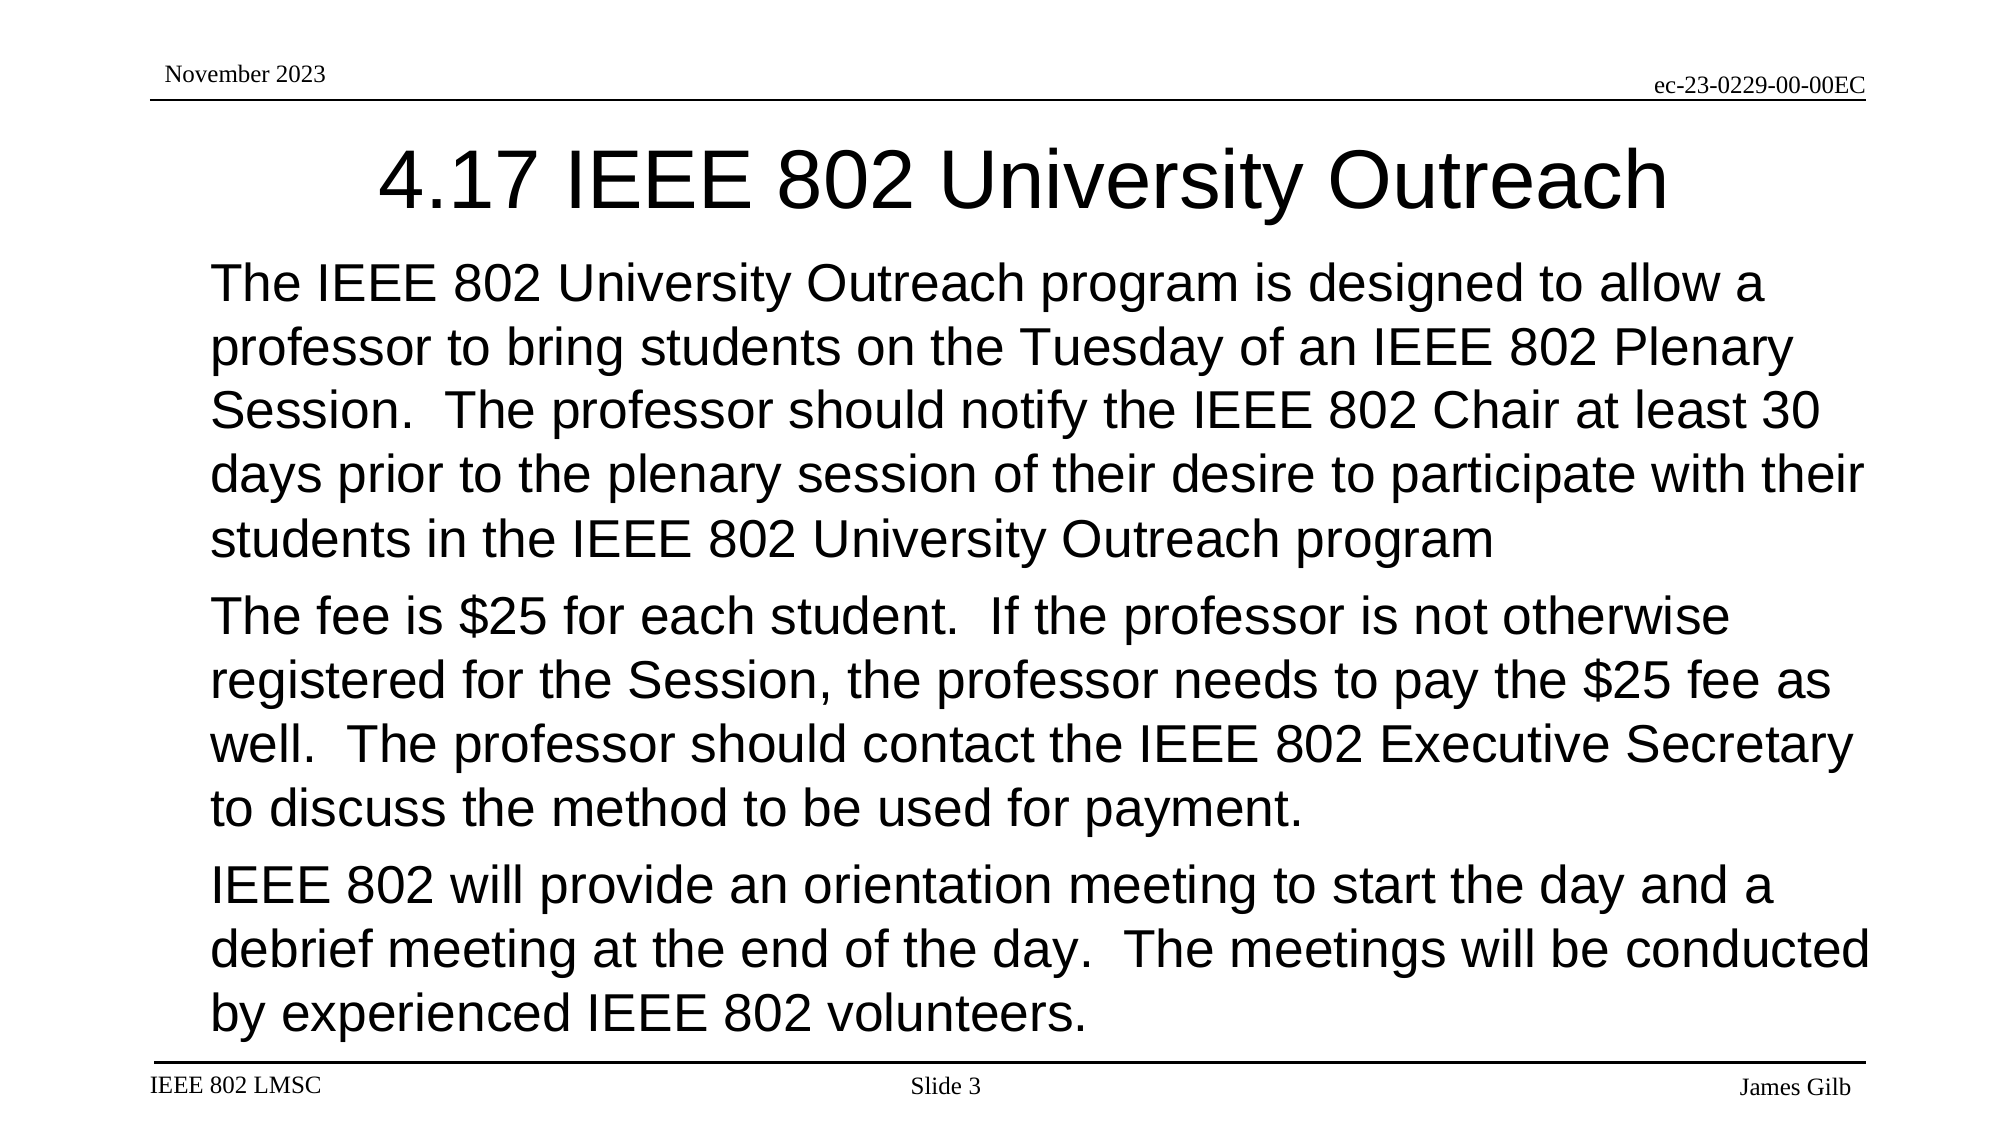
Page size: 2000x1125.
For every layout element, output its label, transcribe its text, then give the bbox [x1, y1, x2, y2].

list The IEEE 802 University Outreach program is designed to allow a professor to bring students on the Tuesday of an IEEE 802 Plenary Session. The professor should notify the IEEE 802 Chair at least 30 days prior to the plenary session of their desire to participate with their students in the IEEE 802 University Outreach program The fee is $25 for each student. If the professor is not otherwise registered for the Session, the professor needs to pay the $25 fee as well. The professor should contact the IEEE 802 Executive Secretary to discuss the method to be used for payment. IEEE 802 will provide an orientation meeting to start the day and a debrief meeting at the end of the day. The meetings will be conducted by experienced IEEE 802 volunteers. [150, 239, 1900, 1051]
title 4.17 IEEE 802 University Outreach [150, 112, 1900, 238]
